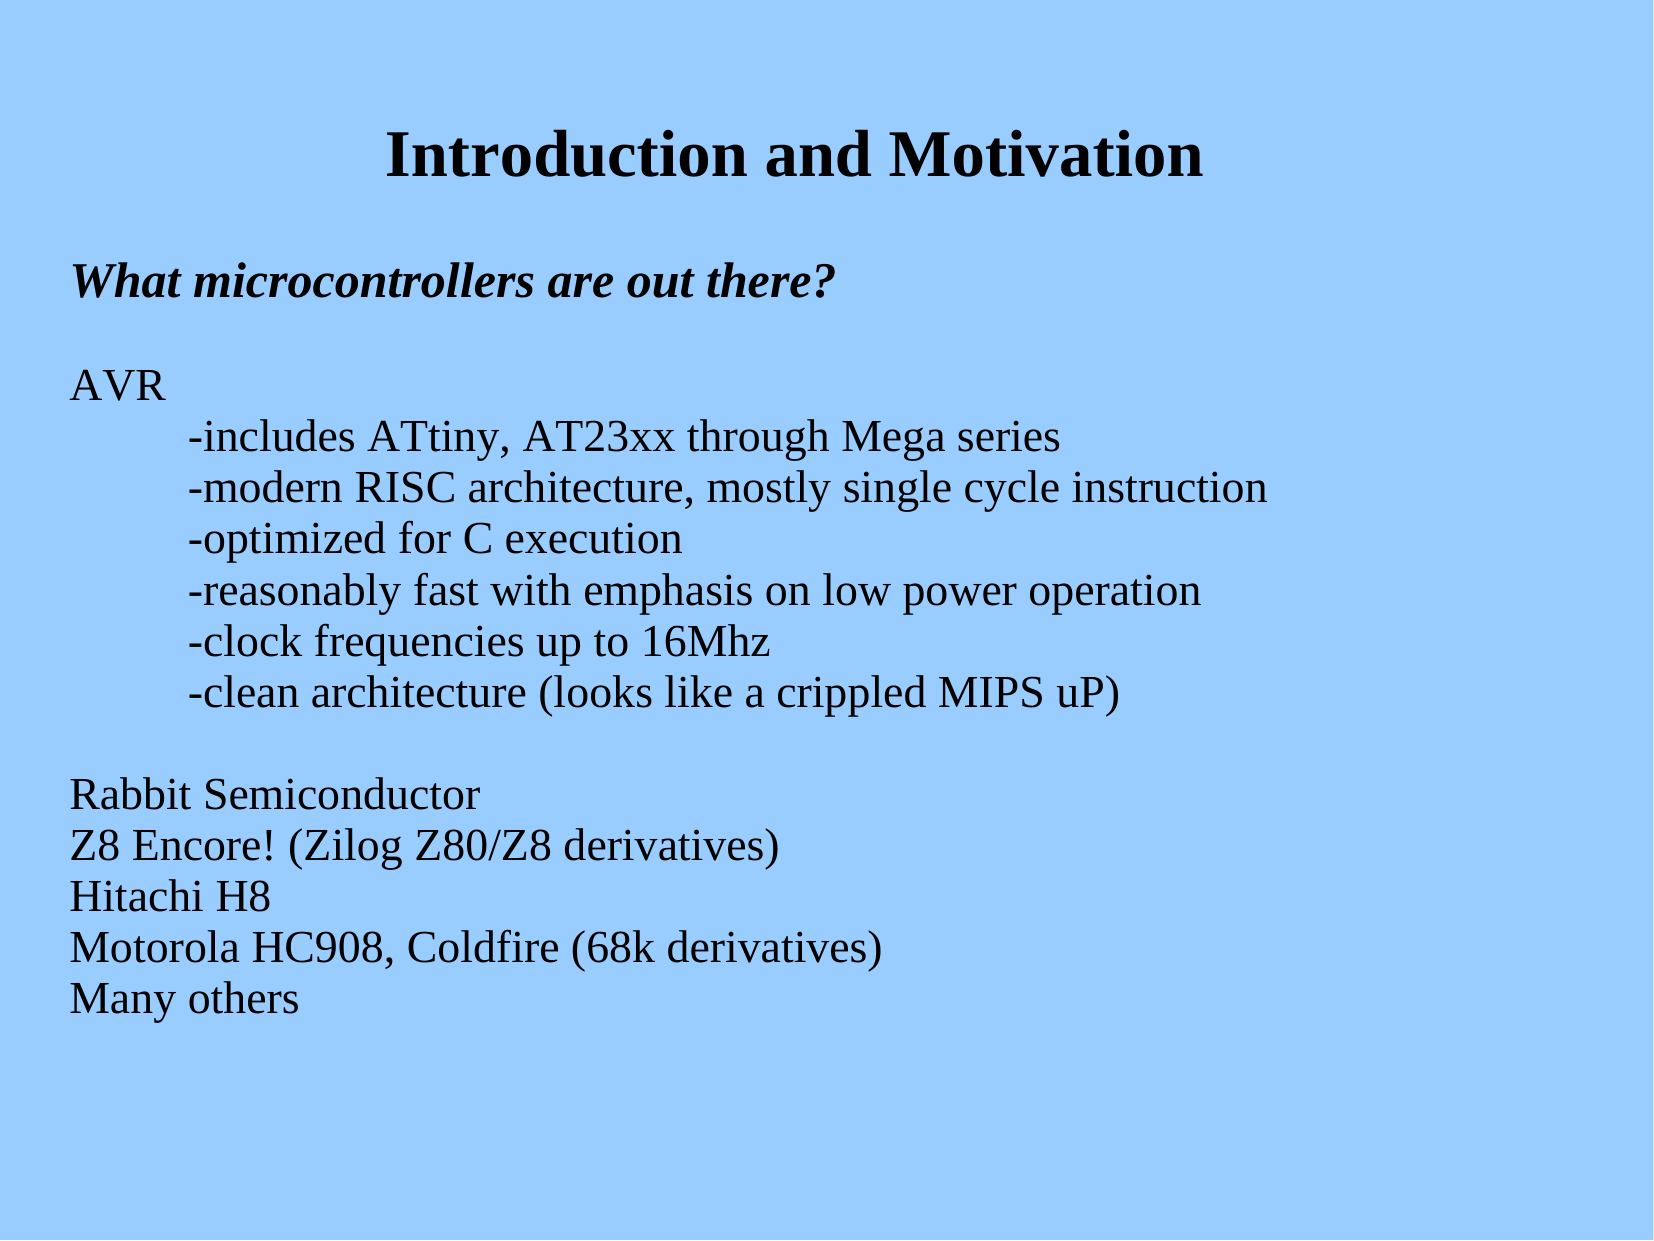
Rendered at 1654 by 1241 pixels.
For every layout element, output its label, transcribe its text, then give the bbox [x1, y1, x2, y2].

text_box Introduction and Motivation [86, 112, 1504, 187]
text_box What microcontrollers are out there? AVR -includes ATtiny, AT23xx through Mega series -modern RISC architecture, mostly single cycle instruction -optimized for C execution -reasonably fast with emphasis on low power operation -clock frequencies up to 16Mhz -clean architecture (looks like a crippled MIPS uP) Rabbit Semiconductor Z8 Encore! (Zilog Z80/Z8 derivatives) Hitachi H8 Motorola HC908, Coldfire (68k derivatives) Many others [69, 249, 1506, 1147]
